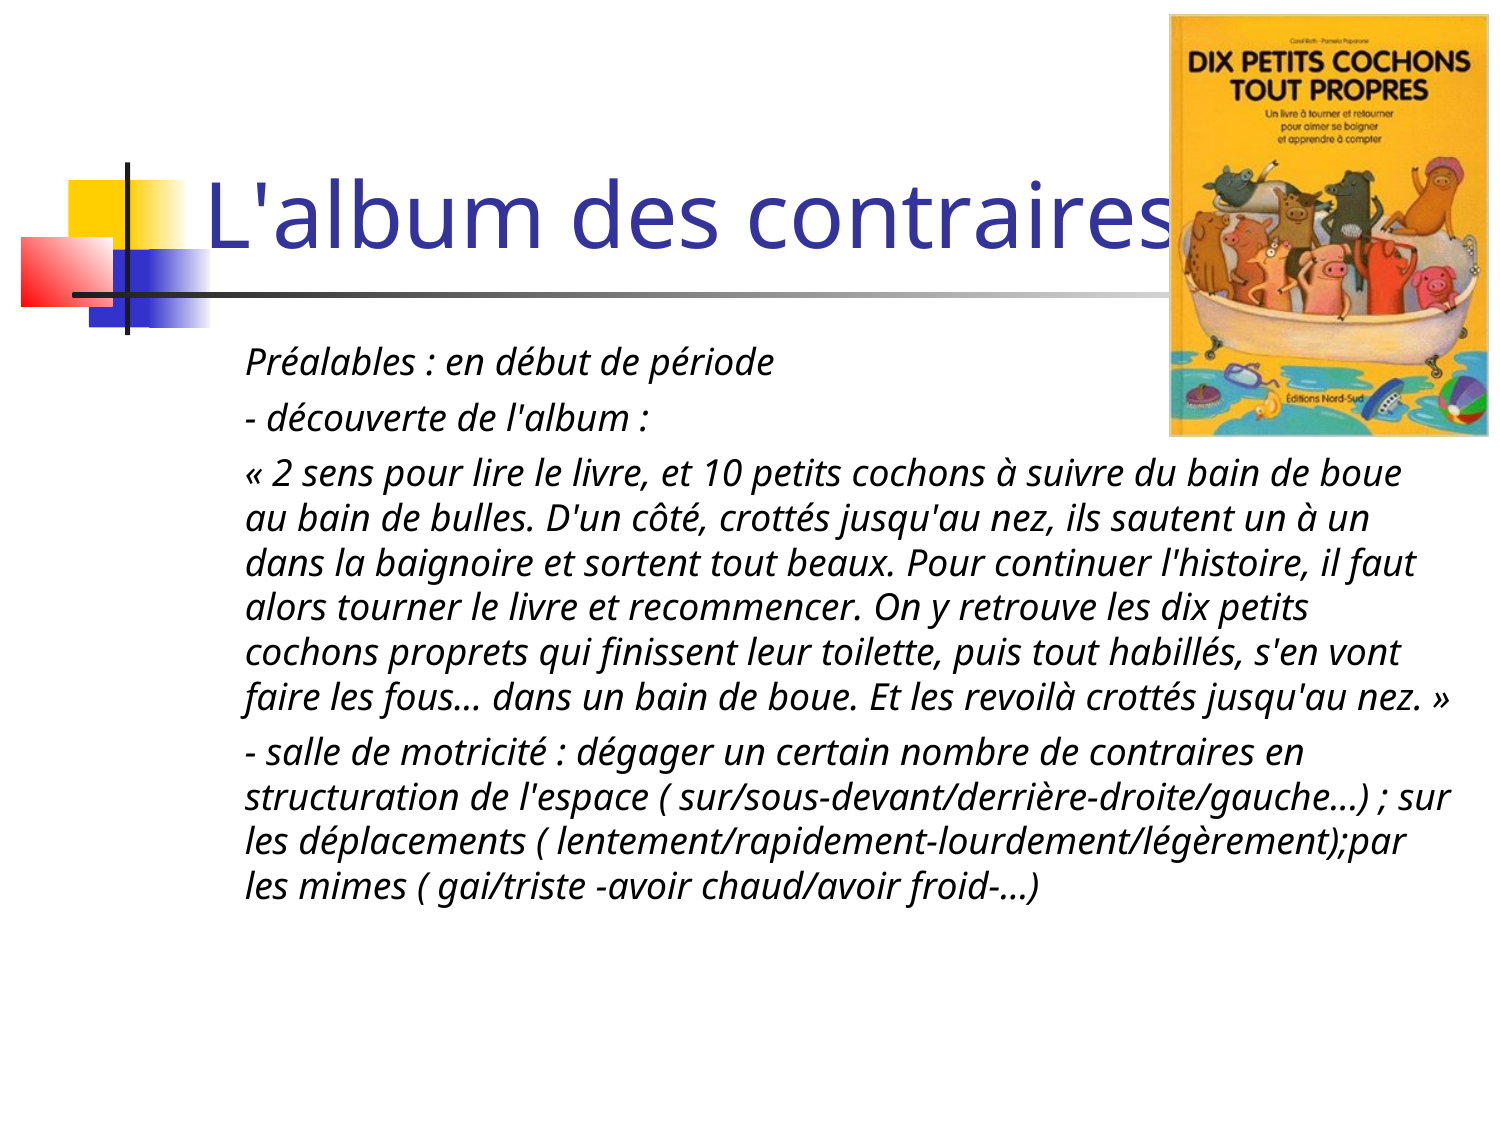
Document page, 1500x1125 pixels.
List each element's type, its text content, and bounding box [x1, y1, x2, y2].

title L'album des contraires [188, 35, 1169, 275]
list Préalables : en début de période - découverte de l'album : « 2 sens pour lire le livre, et 10 petits cochons à suivre du bain de boue au bain de bulles. D'un côté, crottés jusqu'au nez, ils sautent un à un dans la baignoire et sortent tout beaux. Pour continuer l'histoire, il faut alors tourner le livre et recommencer. On y retrouve les dix petits cochons proprets qui finissent leur toilette, puis tout habillés, s'en vont faire les fous... dans un bain de boue. Et les revoilà crottés jusqu'au nez. » - salle de motricité : dégager un certain nombre de contraires en structuration de l'espace ( sur/sous-devant/derrière-droite/gauche...) ; sur les déplacements ( lentement/rapidement-lourdement/légèrement);par les mimes ( gai/triste -avoir chaud/avoir froid-...) [193, 330, 1469, 1006]
picture [1169, 14, 1489, 438]
